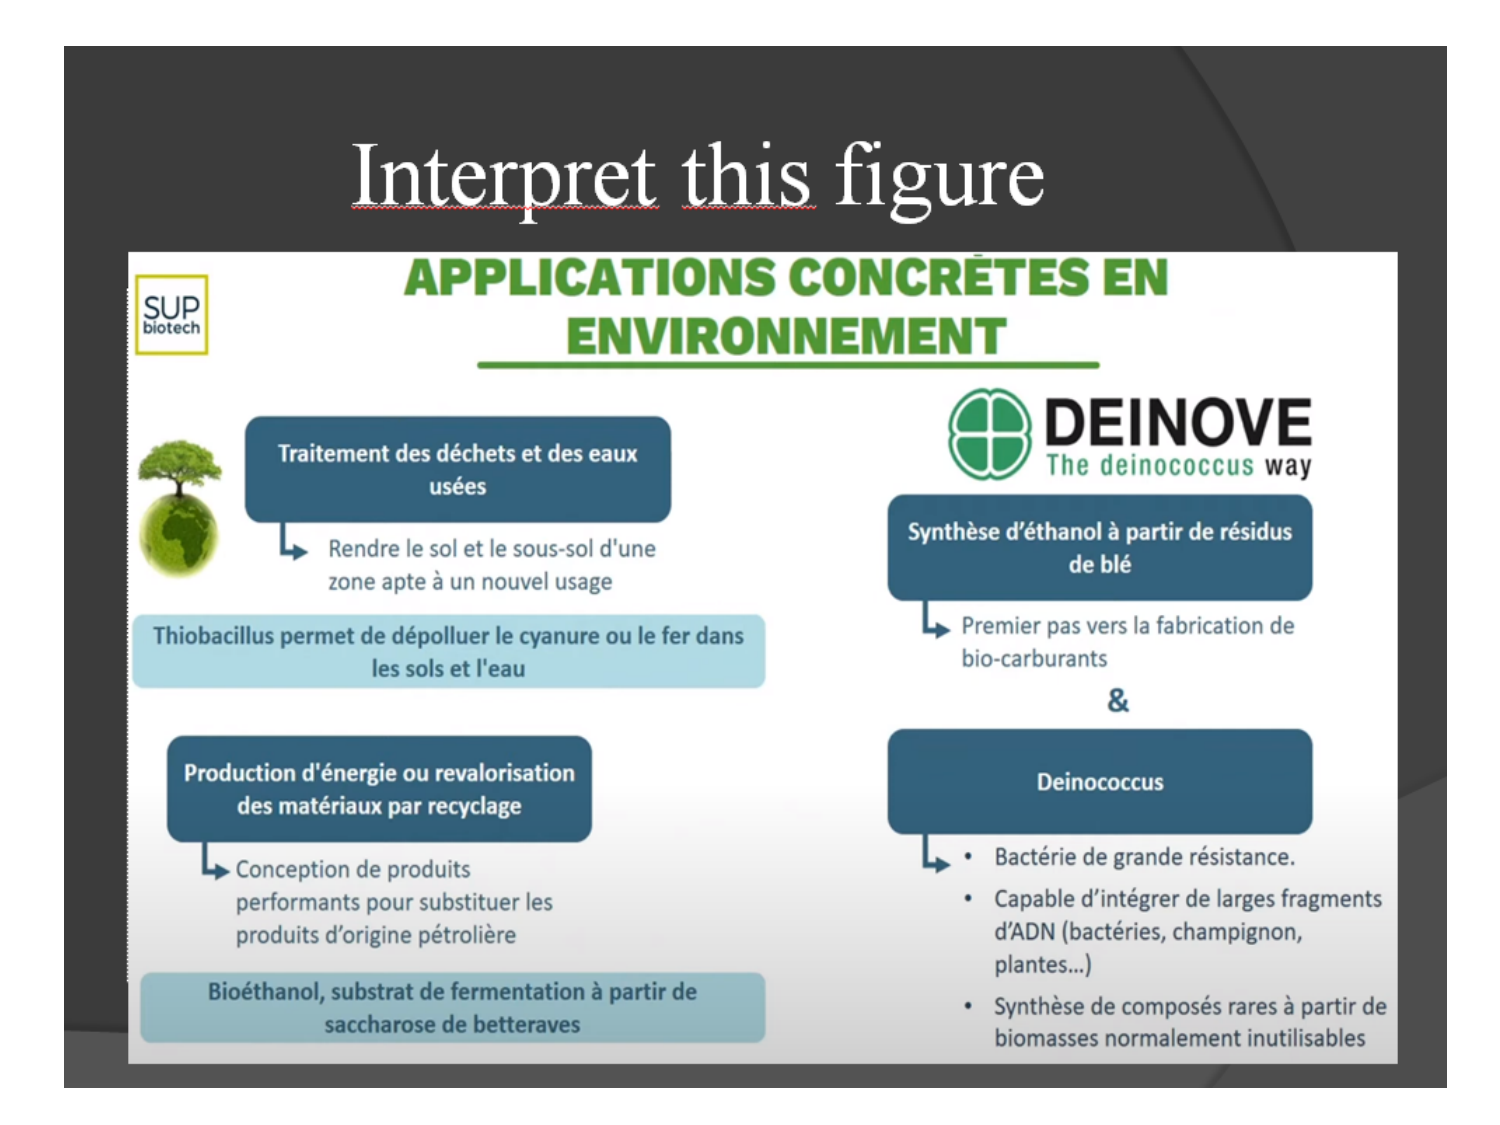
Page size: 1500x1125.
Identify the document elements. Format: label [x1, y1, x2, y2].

picture [64, 46, 1447, 1088]
